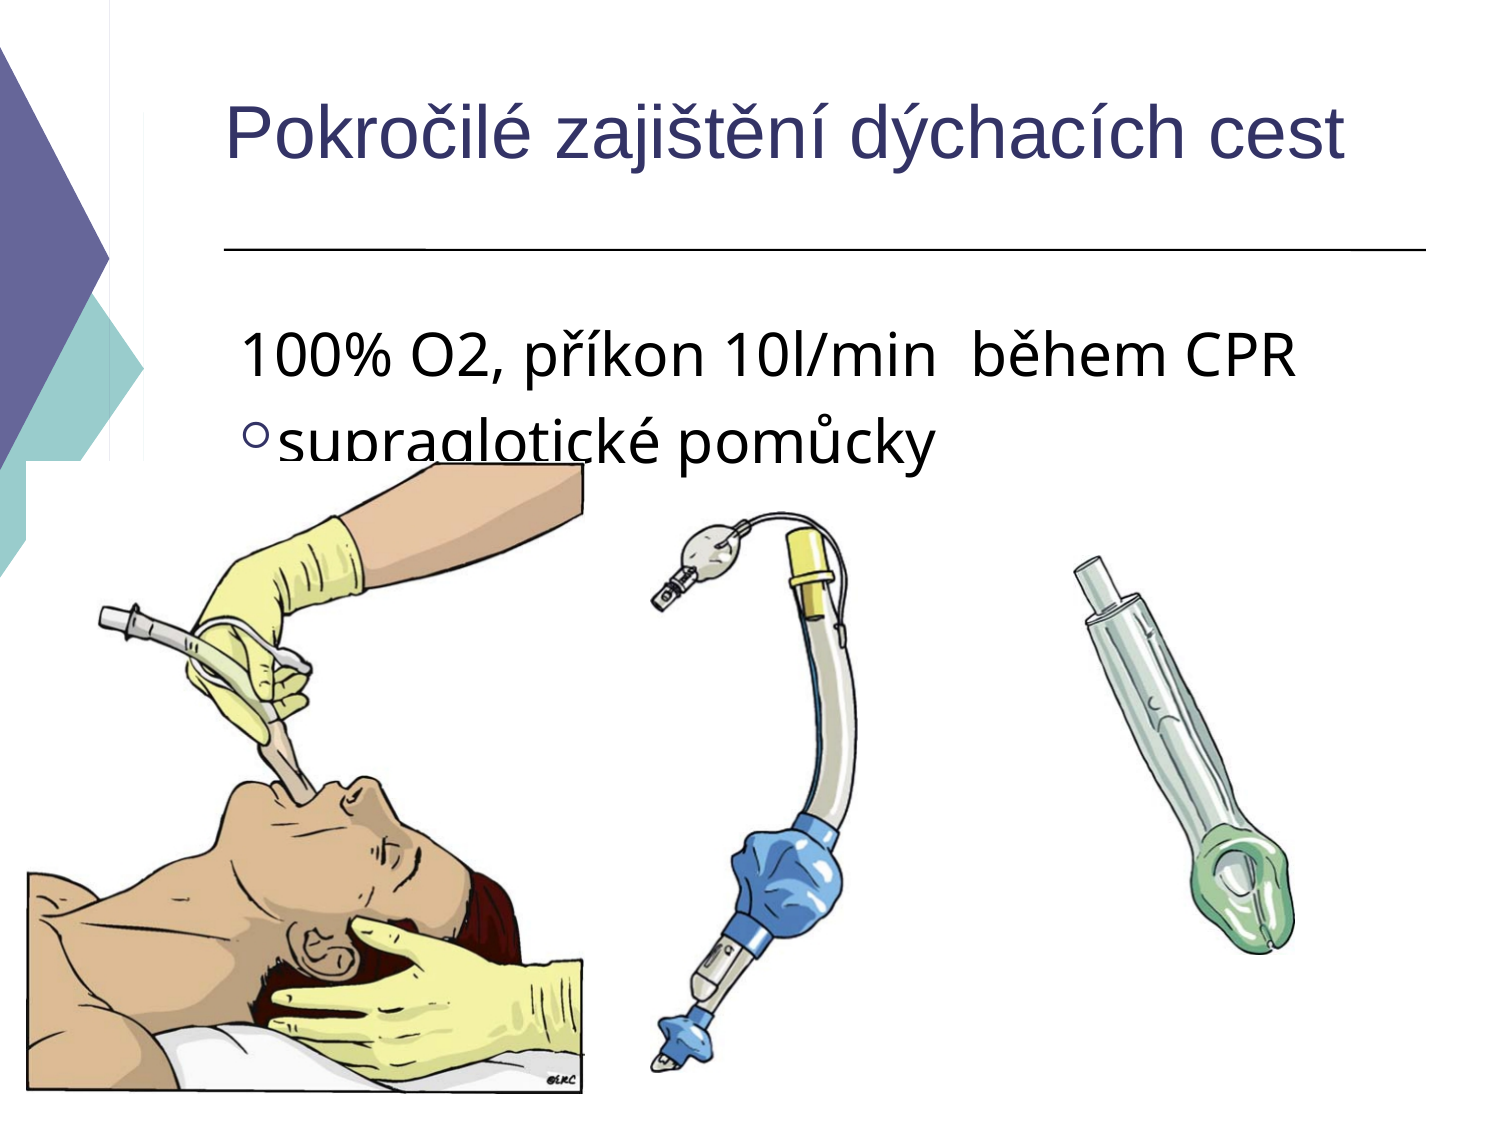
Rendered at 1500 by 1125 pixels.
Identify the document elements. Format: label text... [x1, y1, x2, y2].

picture [1073, 555, 1295, 956]
list 100% O2, příkon 10l/min během CPR supraglotické pomůcky [224, 299, 1424, 1073]
picture [26, 461, 585, 1094]
picture [650, 511, 858, 1073]
title Pokročilé zajištění dýchacích cest [224, 76, 1424, 181]
